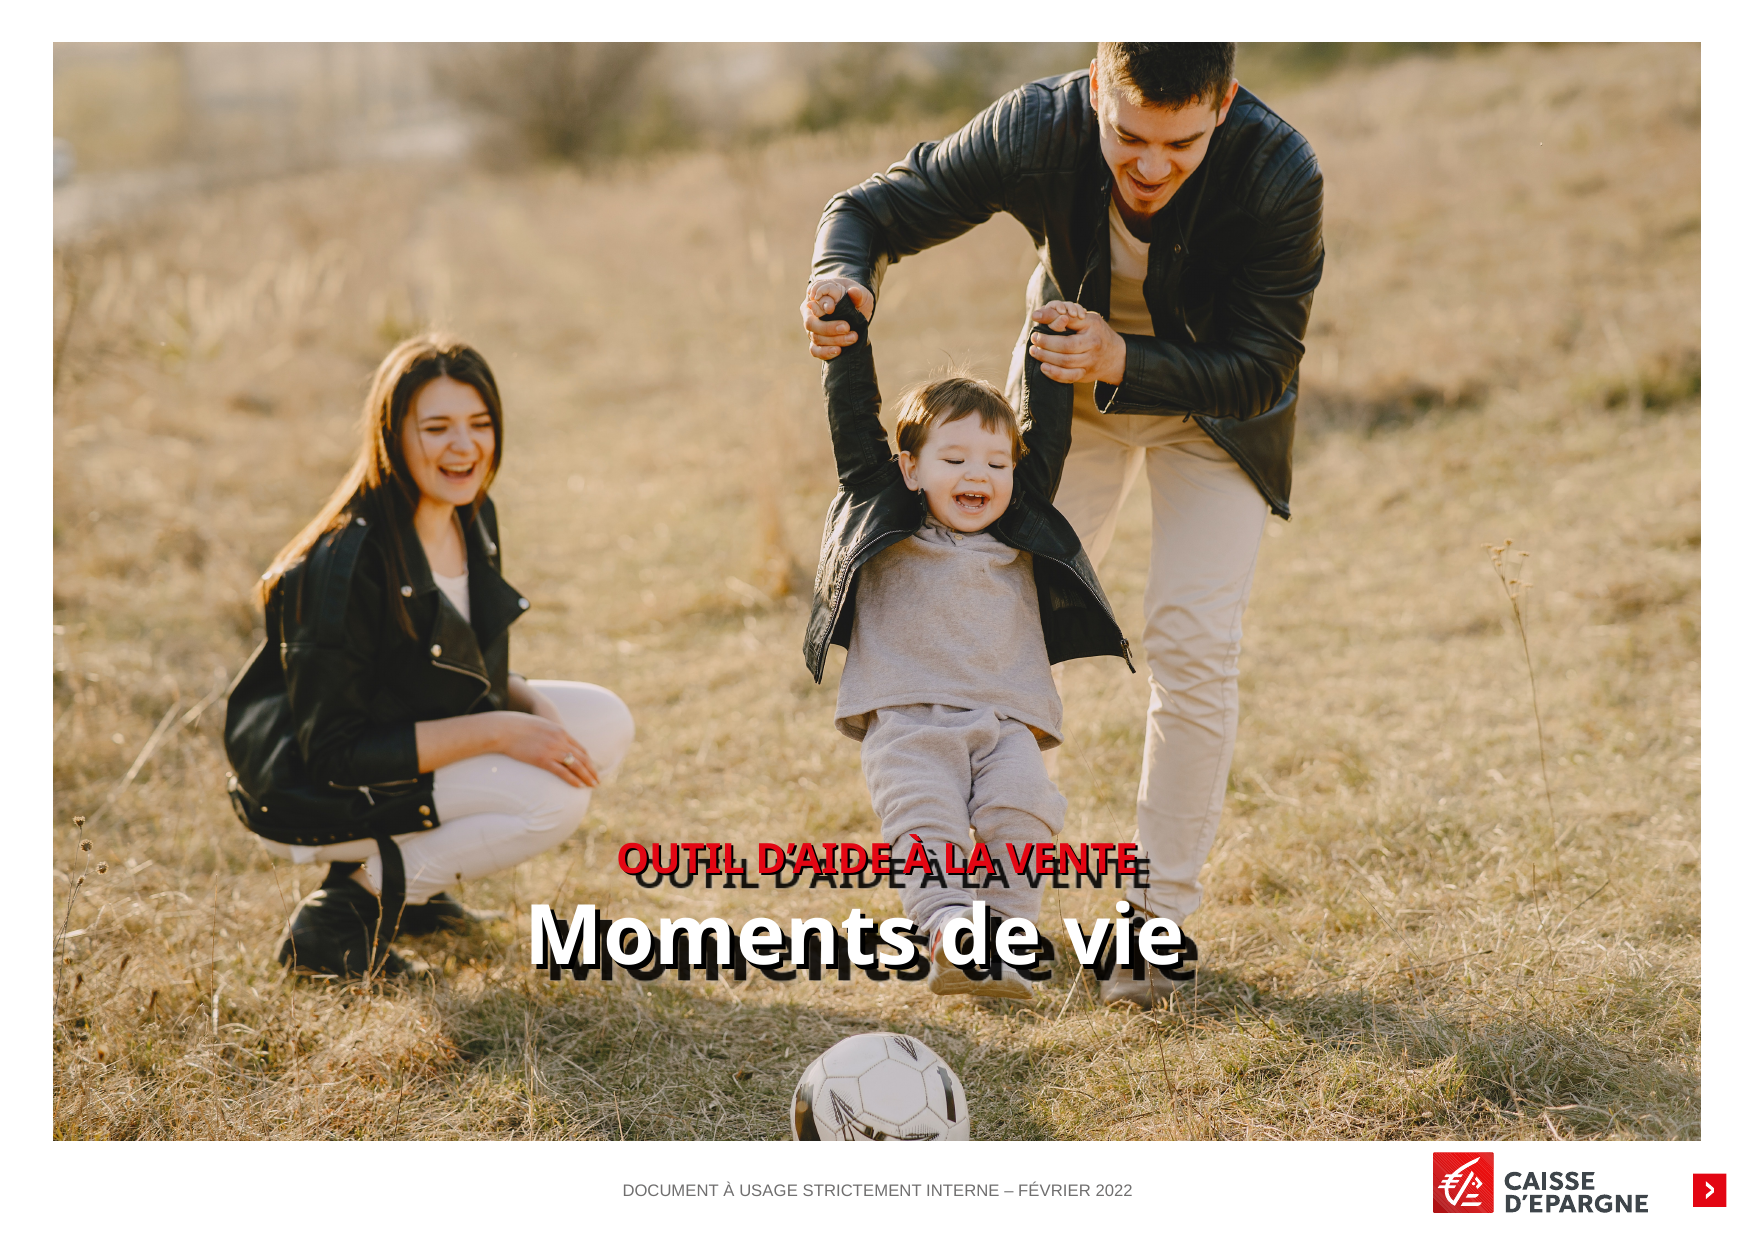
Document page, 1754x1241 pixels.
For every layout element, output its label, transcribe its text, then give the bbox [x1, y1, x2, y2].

text_box DOCUMENT À USAGE STRICTEMENT INTERNE – FÉVRIER 2022 [588, 1177, 1166, 1201]
text_box [1693, 1173, 1727, 1207]
text_box OUTIL D’AIDE À LA VENTE Moments de vie [457, 824, 1297, 989]
